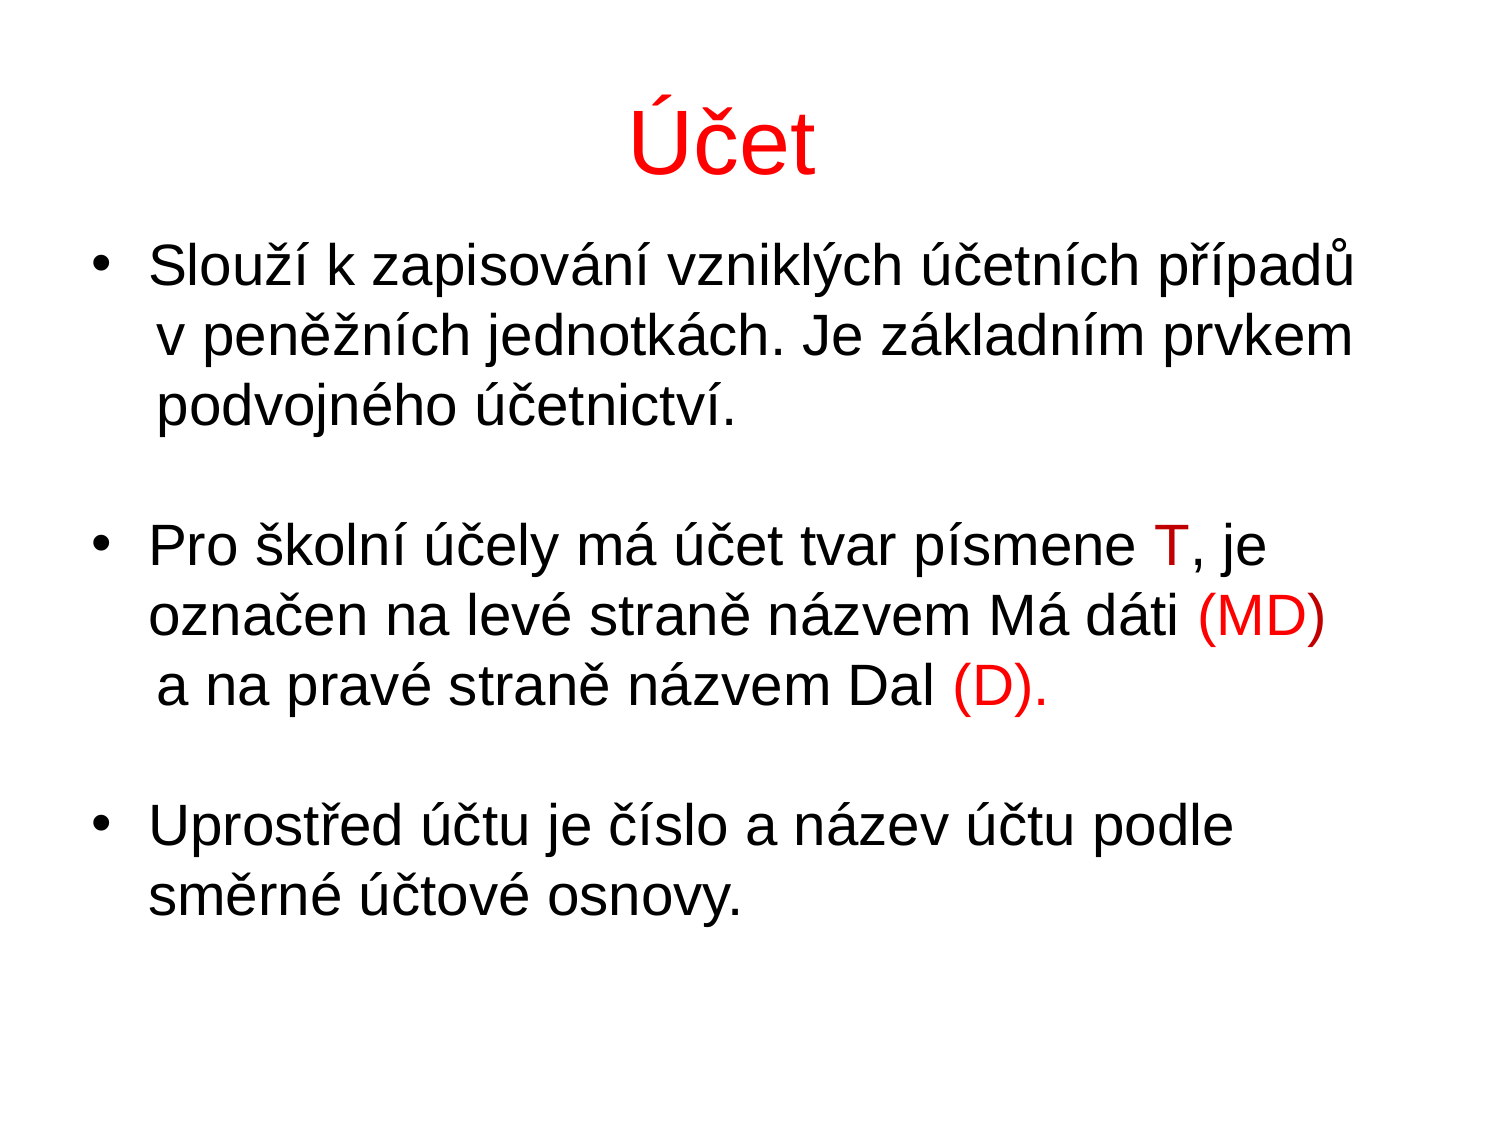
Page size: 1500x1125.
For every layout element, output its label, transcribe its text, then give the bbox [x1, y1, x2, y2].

title Účet [53, 54, 1392, 221]
list Slouží k zapisování vzniklých účetních případů v peněžních jednotkách. Je základním prvkem podvojného účetnictví. Pro školní účely má účet tvar písmene T, je označen na levé straně názvem Má dáti (MD) a na pravé straně názvem Dal (D). Uprostřed účtu je číslo a název účtu podle směrné účtové osnovy. [76, 220, 1427, 1010]
